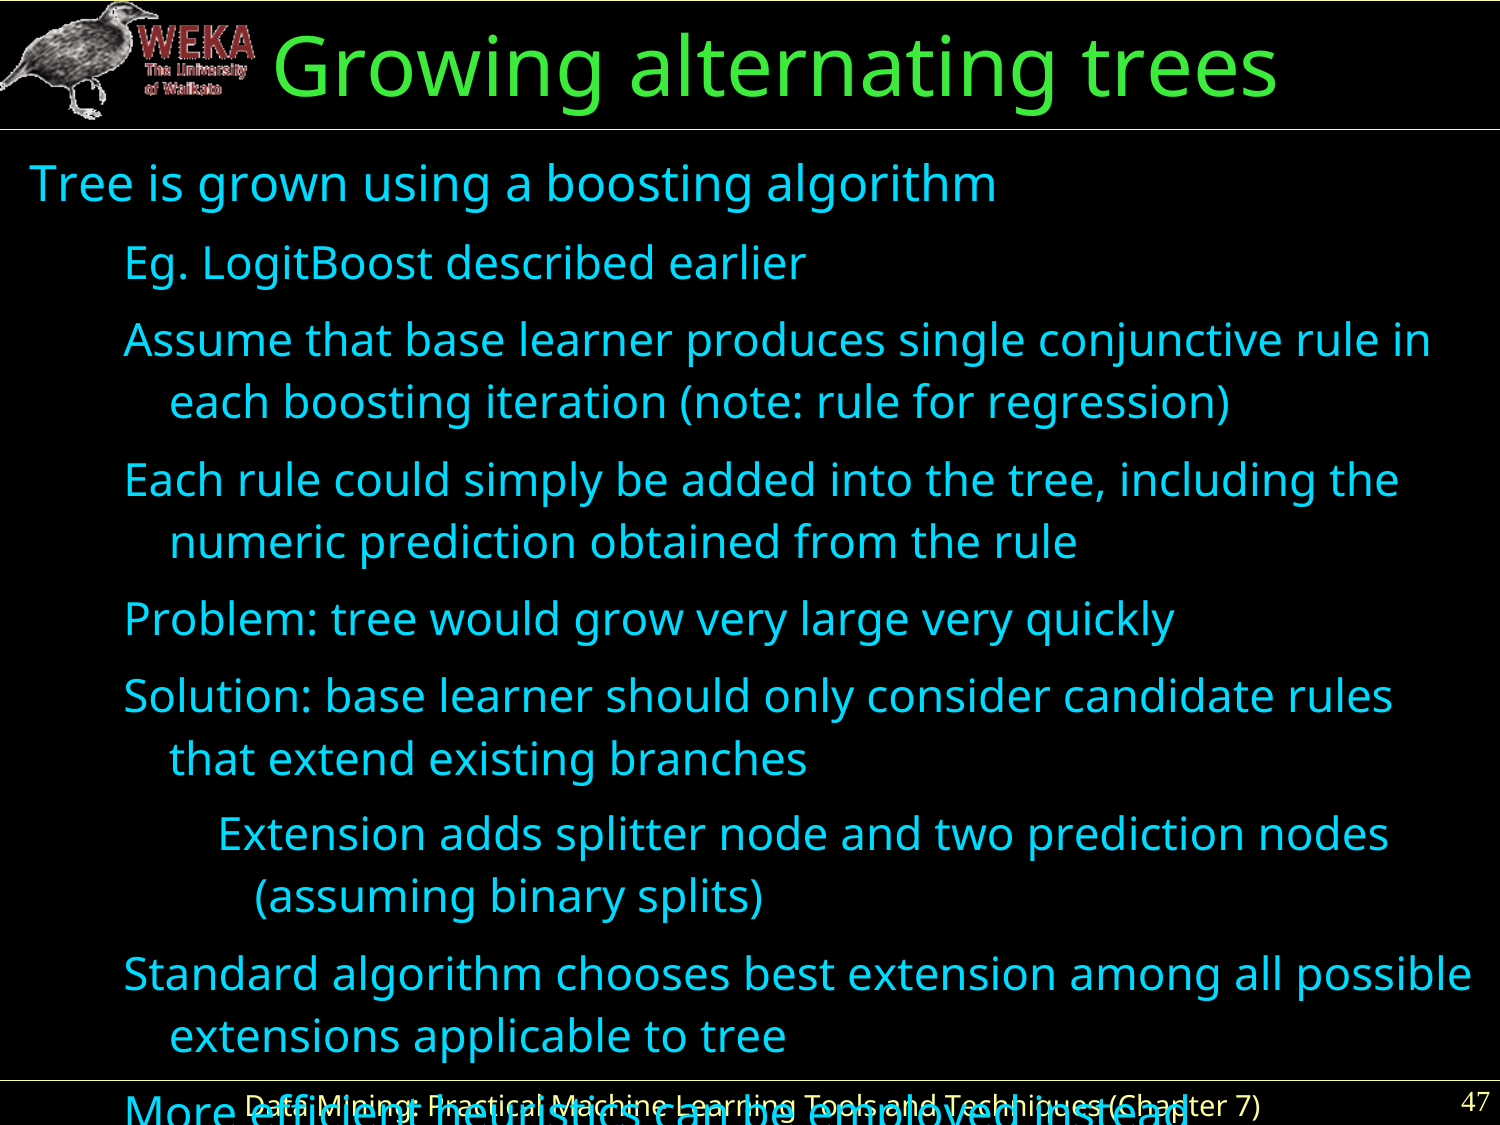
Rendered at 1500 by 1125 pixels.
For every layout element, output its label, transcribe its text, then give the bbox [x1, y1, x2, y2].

list Tree is grown using a boosting algorithm Eg. LogitBoost described earlier Assume that base learner produces single conjunctive rule in each boosting iteration (note: rule for regression) Each rule could simply be added into the tree, including the numeric prediction obtained from the rule Problem: tree would grow very large very quickly Solution: base learner should only consider candidate rules that extend existing branches Extension adds splitter node and two prediction nodes (assuming binary splits) Standard algorithm chooses best extension among all possible extensions applicable to tree More efficient heuristics can be employed instead [29, 147, 1477, 1064]
title Growing alternating trees [295, 0, 1486, 159]
picture [0, 1, 266, 129]
